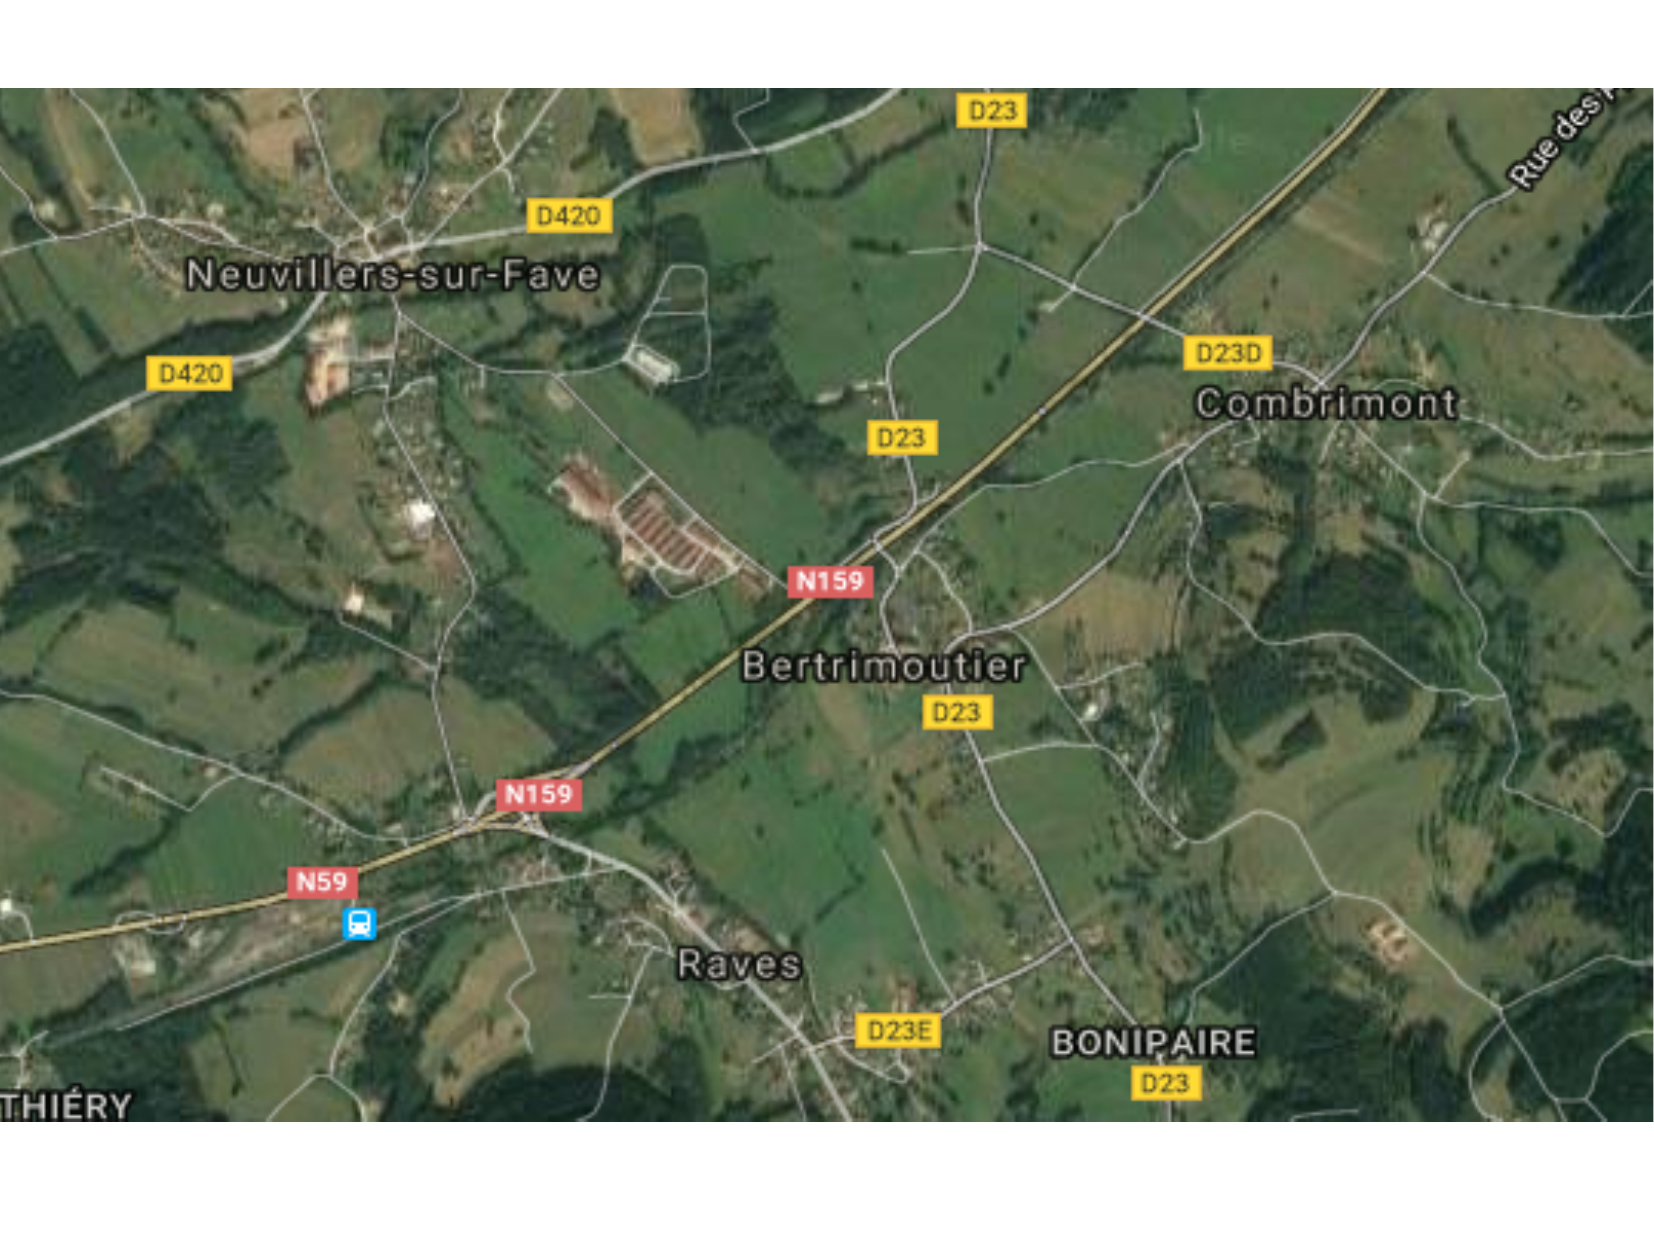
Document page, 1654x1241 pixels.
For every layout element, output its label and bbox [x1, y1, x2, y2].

picture [0, 88, 1654, 1123]
